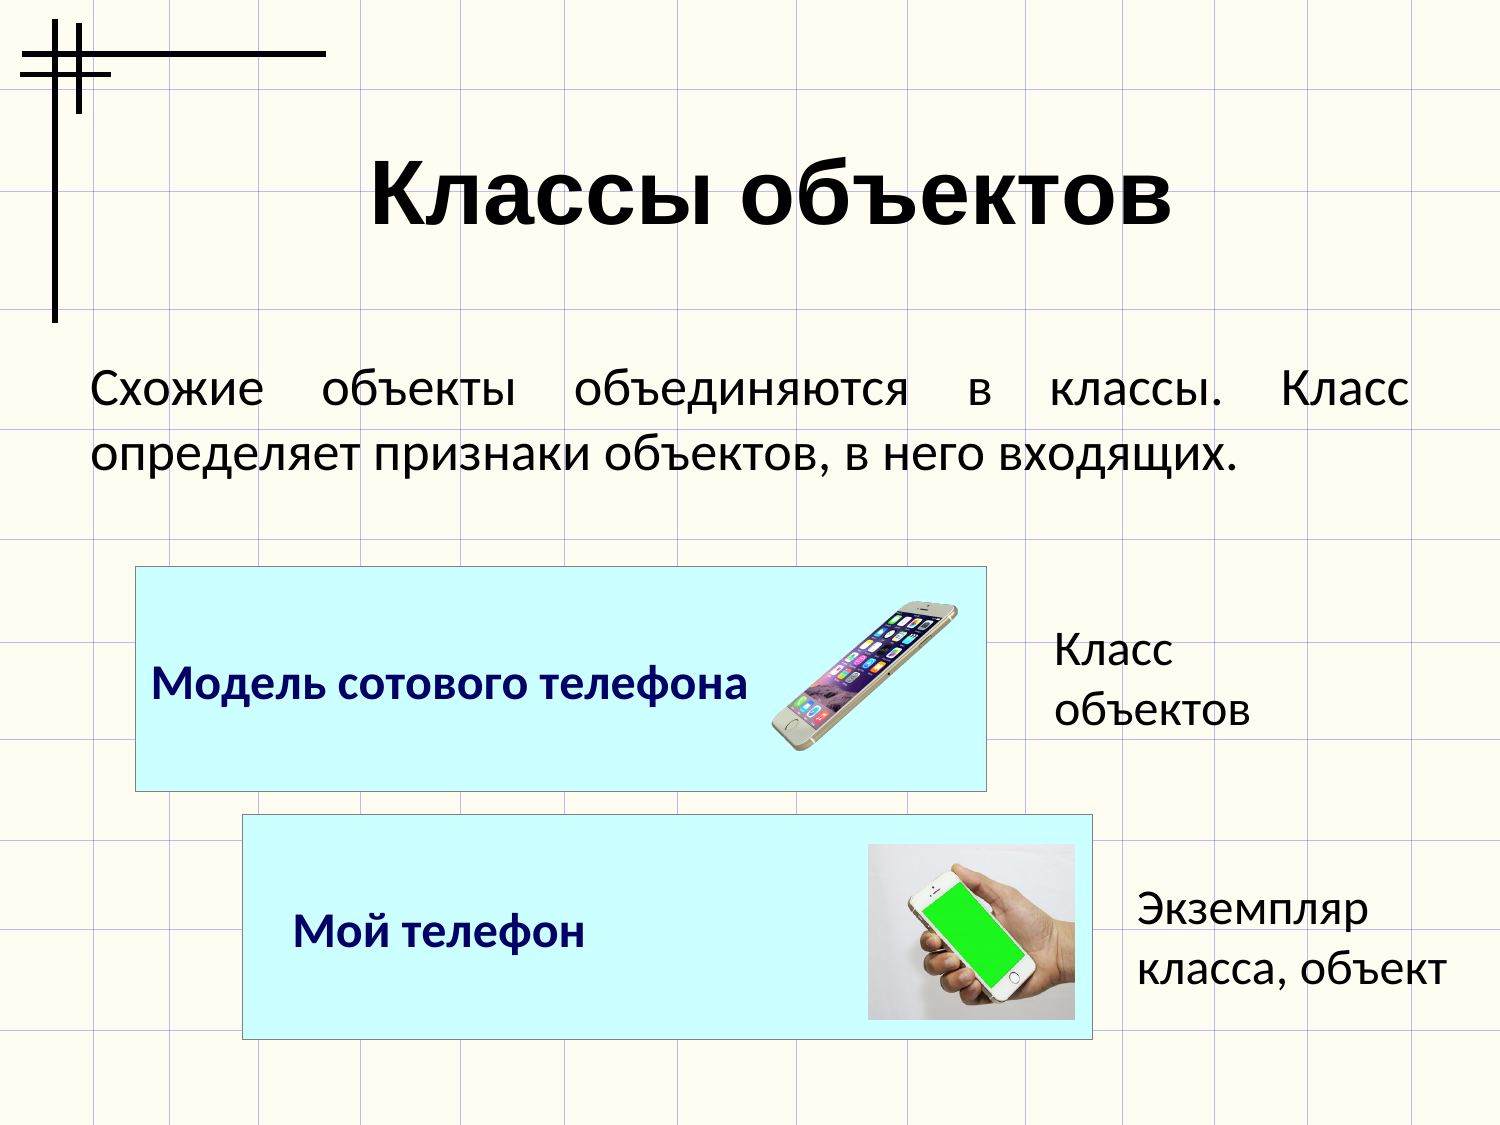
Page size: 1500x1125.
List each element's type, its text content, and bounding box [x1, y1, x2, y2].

text_box Модель сотового телефона [135, 566, 987, 792]
title Классы объектов [75, 75, 1426, 301]
picture [750, 599, 975, 756]
picture [868, 844, 1075, 1020]
text_box Класс объектов [1039, 608, 1382, 744]
list Схожие объекты объединяются в классы. Класс определяет признаки объектов, в него входящих. [75, 343, 1426, 514]
text_box Экземпляр класса, объект [1122, 867, 1465, 1003]
text_box Мой телефон [242, 814, 1093, 1040]
